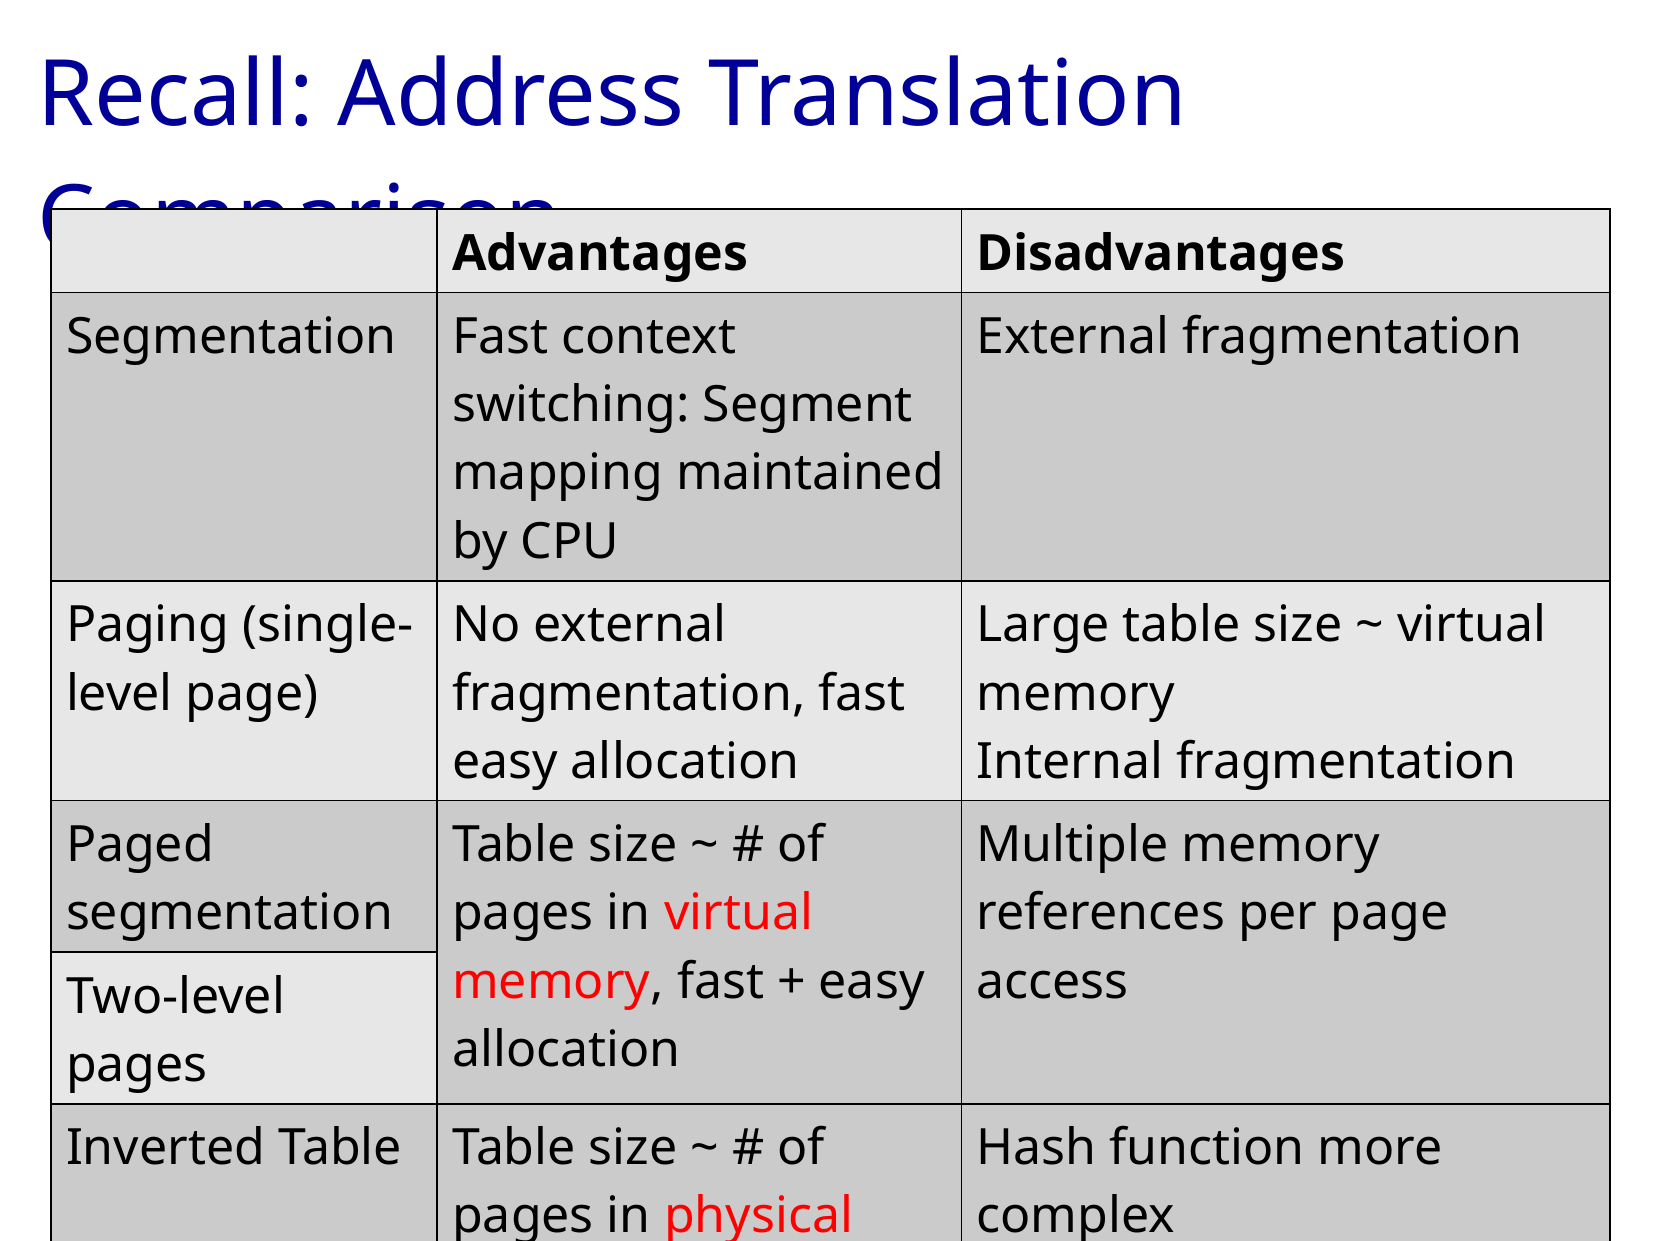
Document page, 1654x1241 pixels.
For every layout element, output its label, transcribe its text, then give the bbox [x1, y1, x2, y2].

table_cell Segmentation [52, 293, 436, 580]
table_header Advantages [438, 210, 961, 292]
table_cell External fragmentation [962, 293, 1609, 580]
title Recall: Address Translation Comparison [37, 49, 1654, 257]
table_cell Table size ~ # of pages in virtual memory, fast + easy allocation [438, 801, 961, 1103]
table_cell Hash function more complex [962, 1105, 1609, 1241]
table_cell Paged segmentation [52, 801, 436, 951]
table_header [52, 210, 436, 292]
table_cell Multiple memory references per page access [962, 801, 1609, 1103]
table_cell Fast context switching: Segment mapping maintained by CPU [438, 293, 961, 580]
table_cell Large table size ~ virtual memory Internal fragmentation [962, 582, 1609, 800]
table_cell Table size ~ # of pages in physical memory [438, 1105, 961, 1241]
table_cell Two-level pages [52, 953, 436, 1103]
table_header Disadvantages [962, 210, 1609, 292]
table_cell Inverted Table [52, 1105, 436, 1241]
table_cell Paging (single-level page) [52, 582, 436, 800]
table_cell No external fragmentation, fast easy allocation [438, 582, 961, 800]
